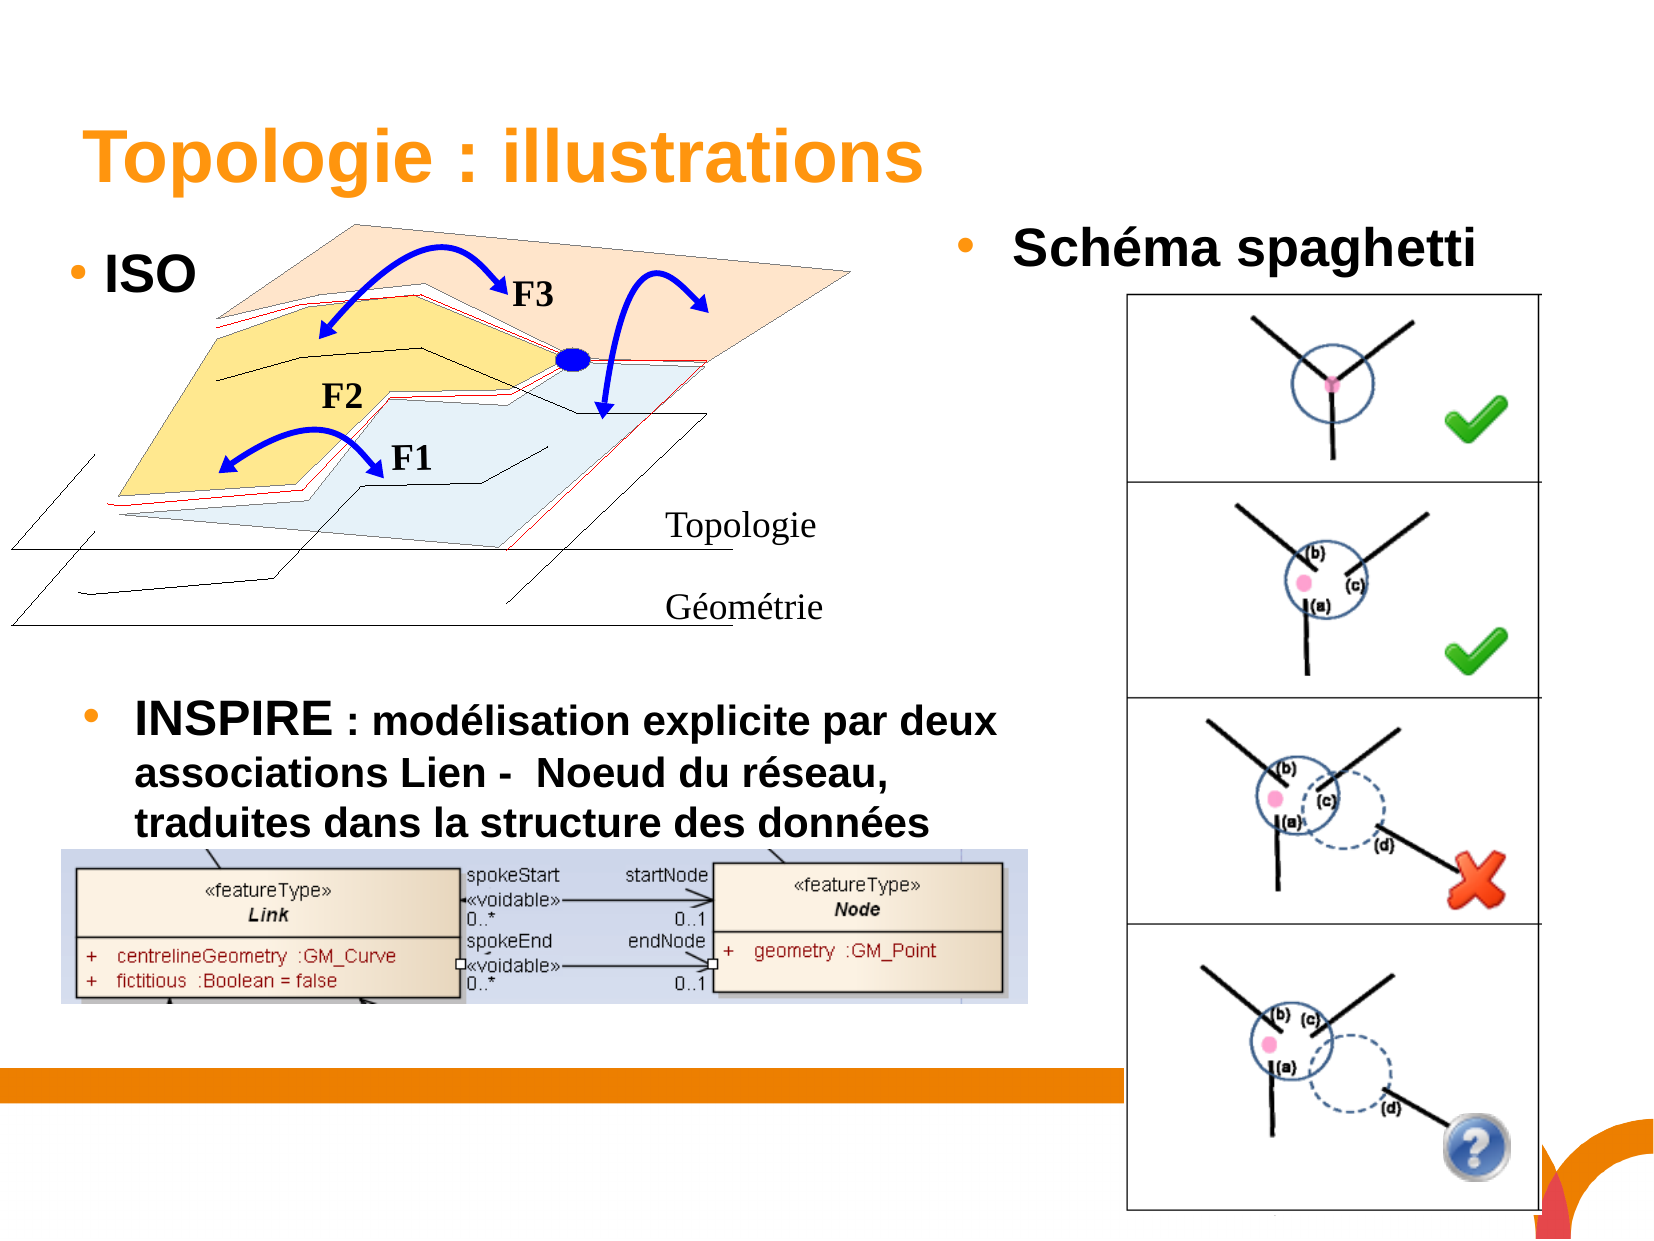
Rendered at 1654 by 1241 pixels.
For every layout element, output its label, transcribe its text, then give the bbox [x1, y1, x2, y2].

text_box F3 [216, 257, 399, 319]
text_box F3 [369, 257, 851, 363]
picture [61, 849, 1028, 1004]
text_box Topologie [650, 496, 833, 554]
text_box F1 [119, 362, 650, 548]
text_box F2 [118, 295, 557, 497]
list Schéma spaghetti [956, 212, 1654, 308]
text_box F1 [608, 363, 705, 413]
text_box Géométrie [650, 578, 839, 637]
text_box ISO [54, 236, 213, 321]
text_box [555, 347, 591, 372]
picture [0, 308, 1654, 1239]
list INSPIRE : modélisation explicite par deux associations Lien - Noeud du réseau, traduites dans la structure des données [82, 685, 1004, 849]
title Topologie : illustrations [82, 49, 1571, 257]
